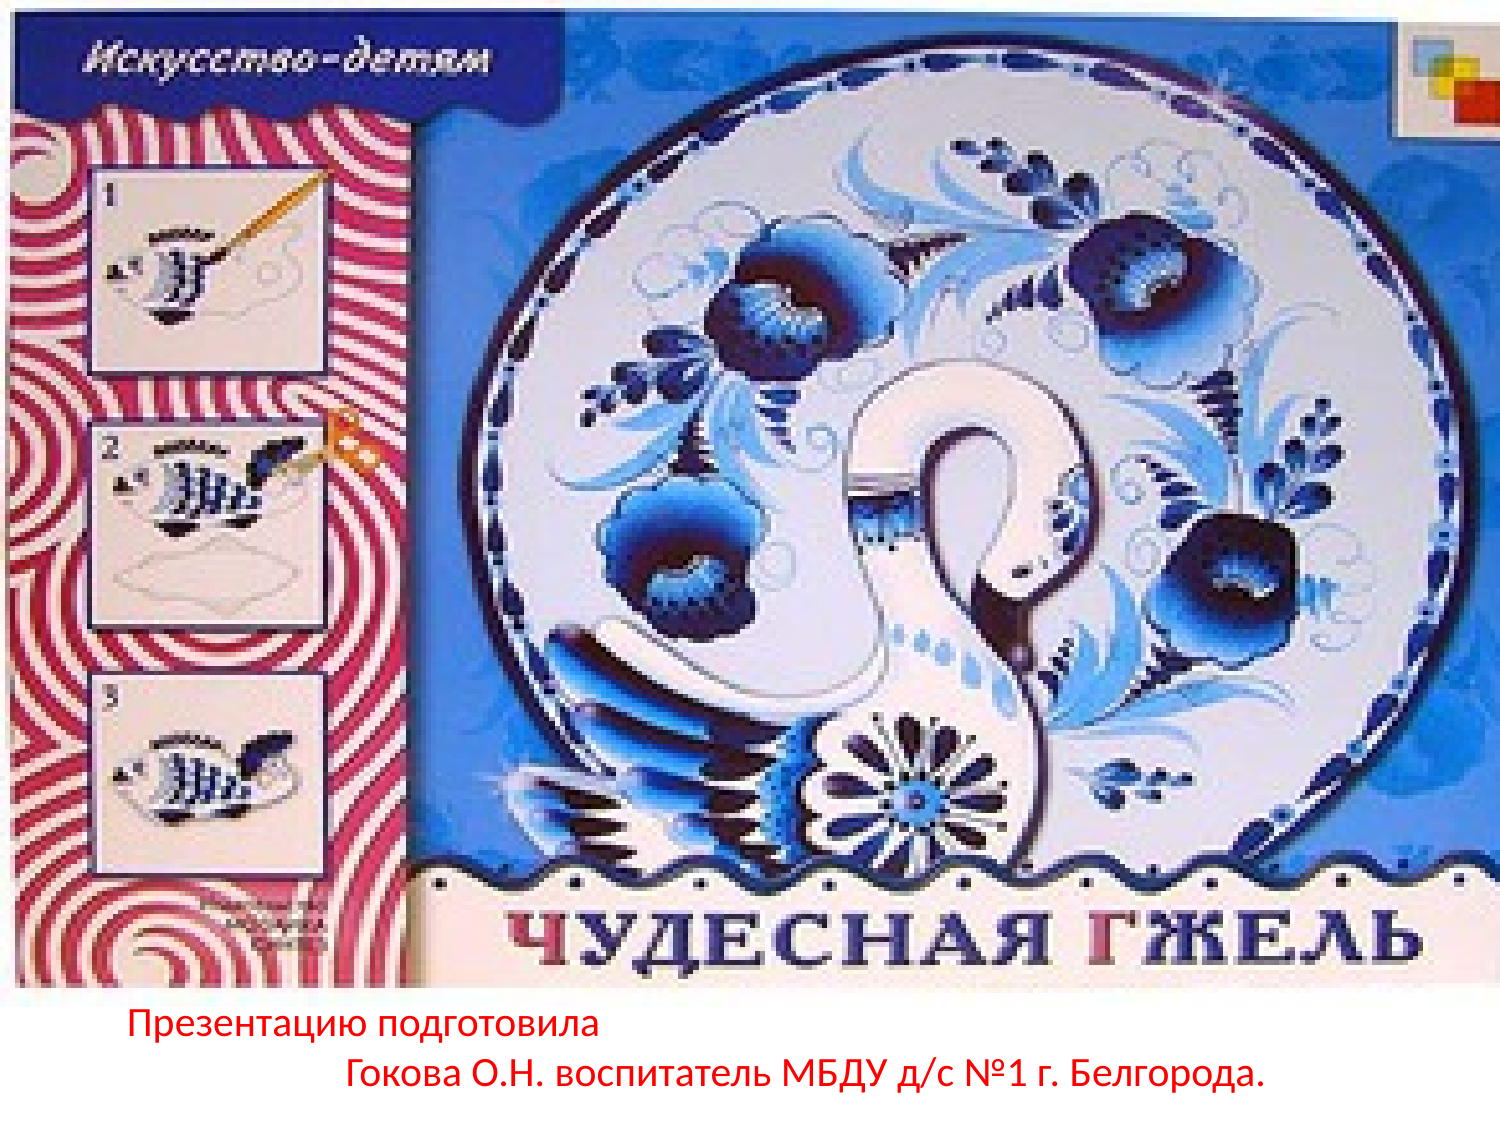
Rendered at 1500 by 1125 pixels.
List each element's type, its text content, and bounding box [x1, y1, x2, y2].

picture [0, 0, 1500, 1007]
text_box Презентацию подготовила Гокова О.Н. воспитатель МБДУ д/с №1 г. Белгорода. [112, 1007, 1500, 1125]
